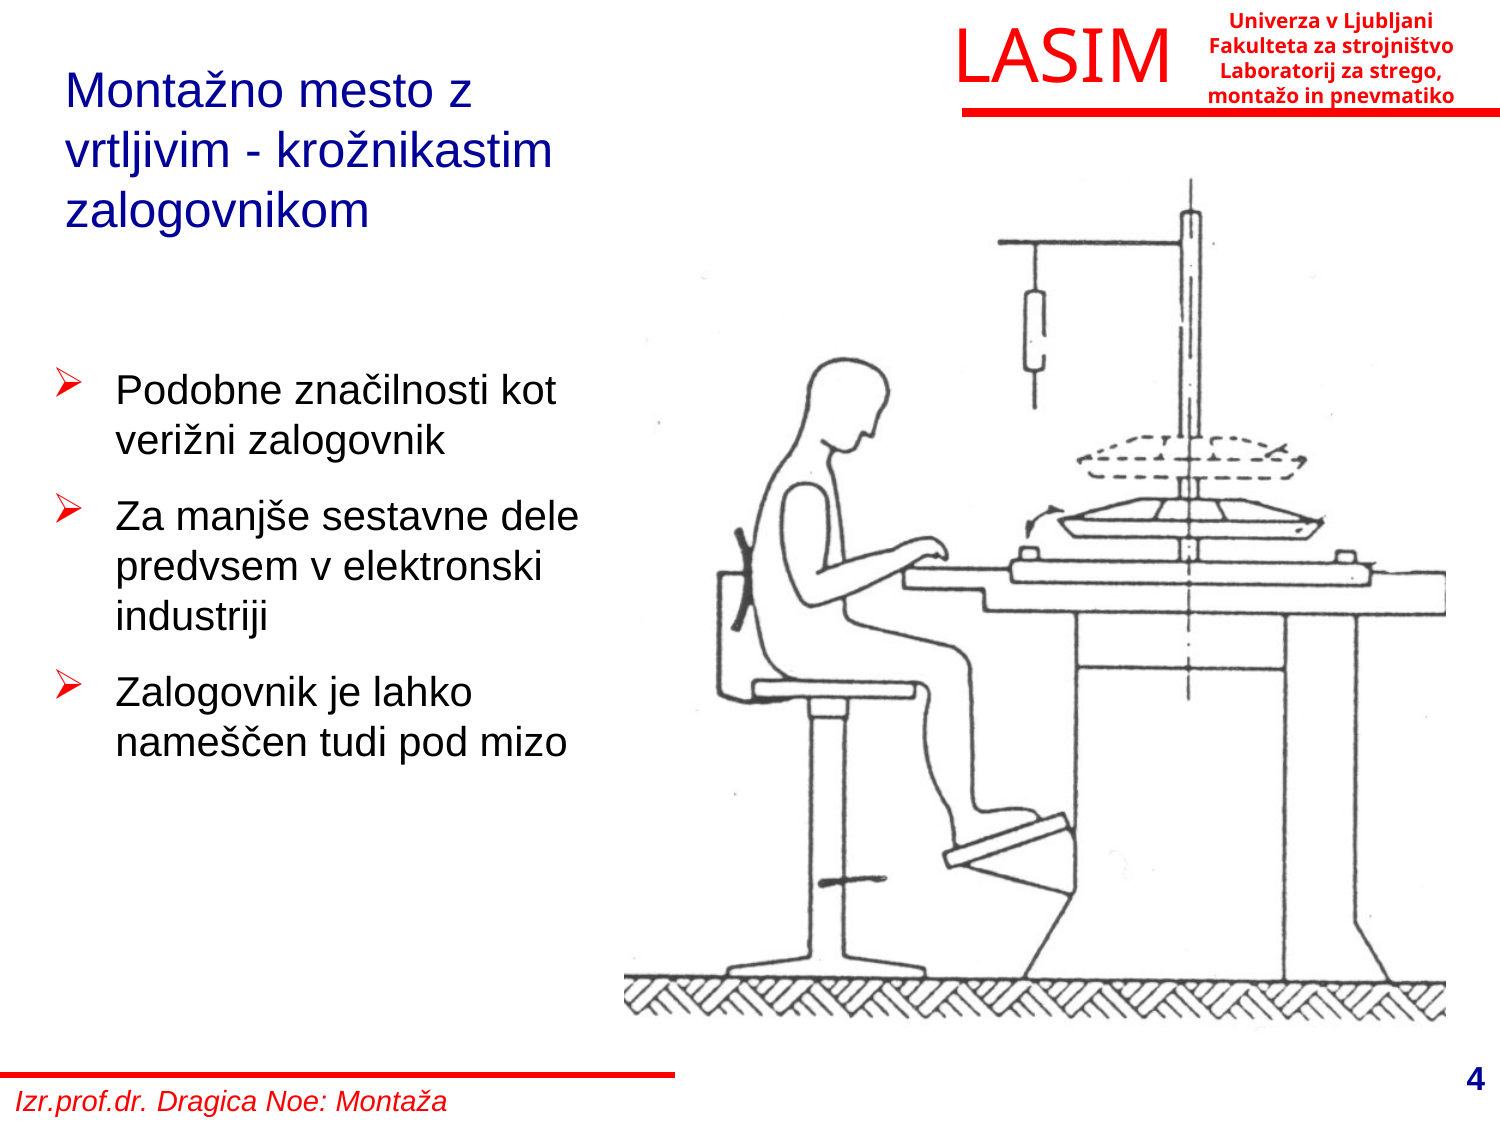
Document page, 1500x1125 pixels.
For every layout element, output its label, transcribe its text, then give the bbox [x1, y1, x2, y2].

text_box Podobne značilnosti kot verižni zalogovnik Za manjše sestavne dele predvsem v elektronski industriji Zalogovnik je lahko nameščen tudi pod mizo [37, 354, 651, 773]
picture [624, 174, 1446, 1035]
text_box Montažno mesto z vrtljivim - krožnikastim zalogovnikom [50, 49, 638, 246]
